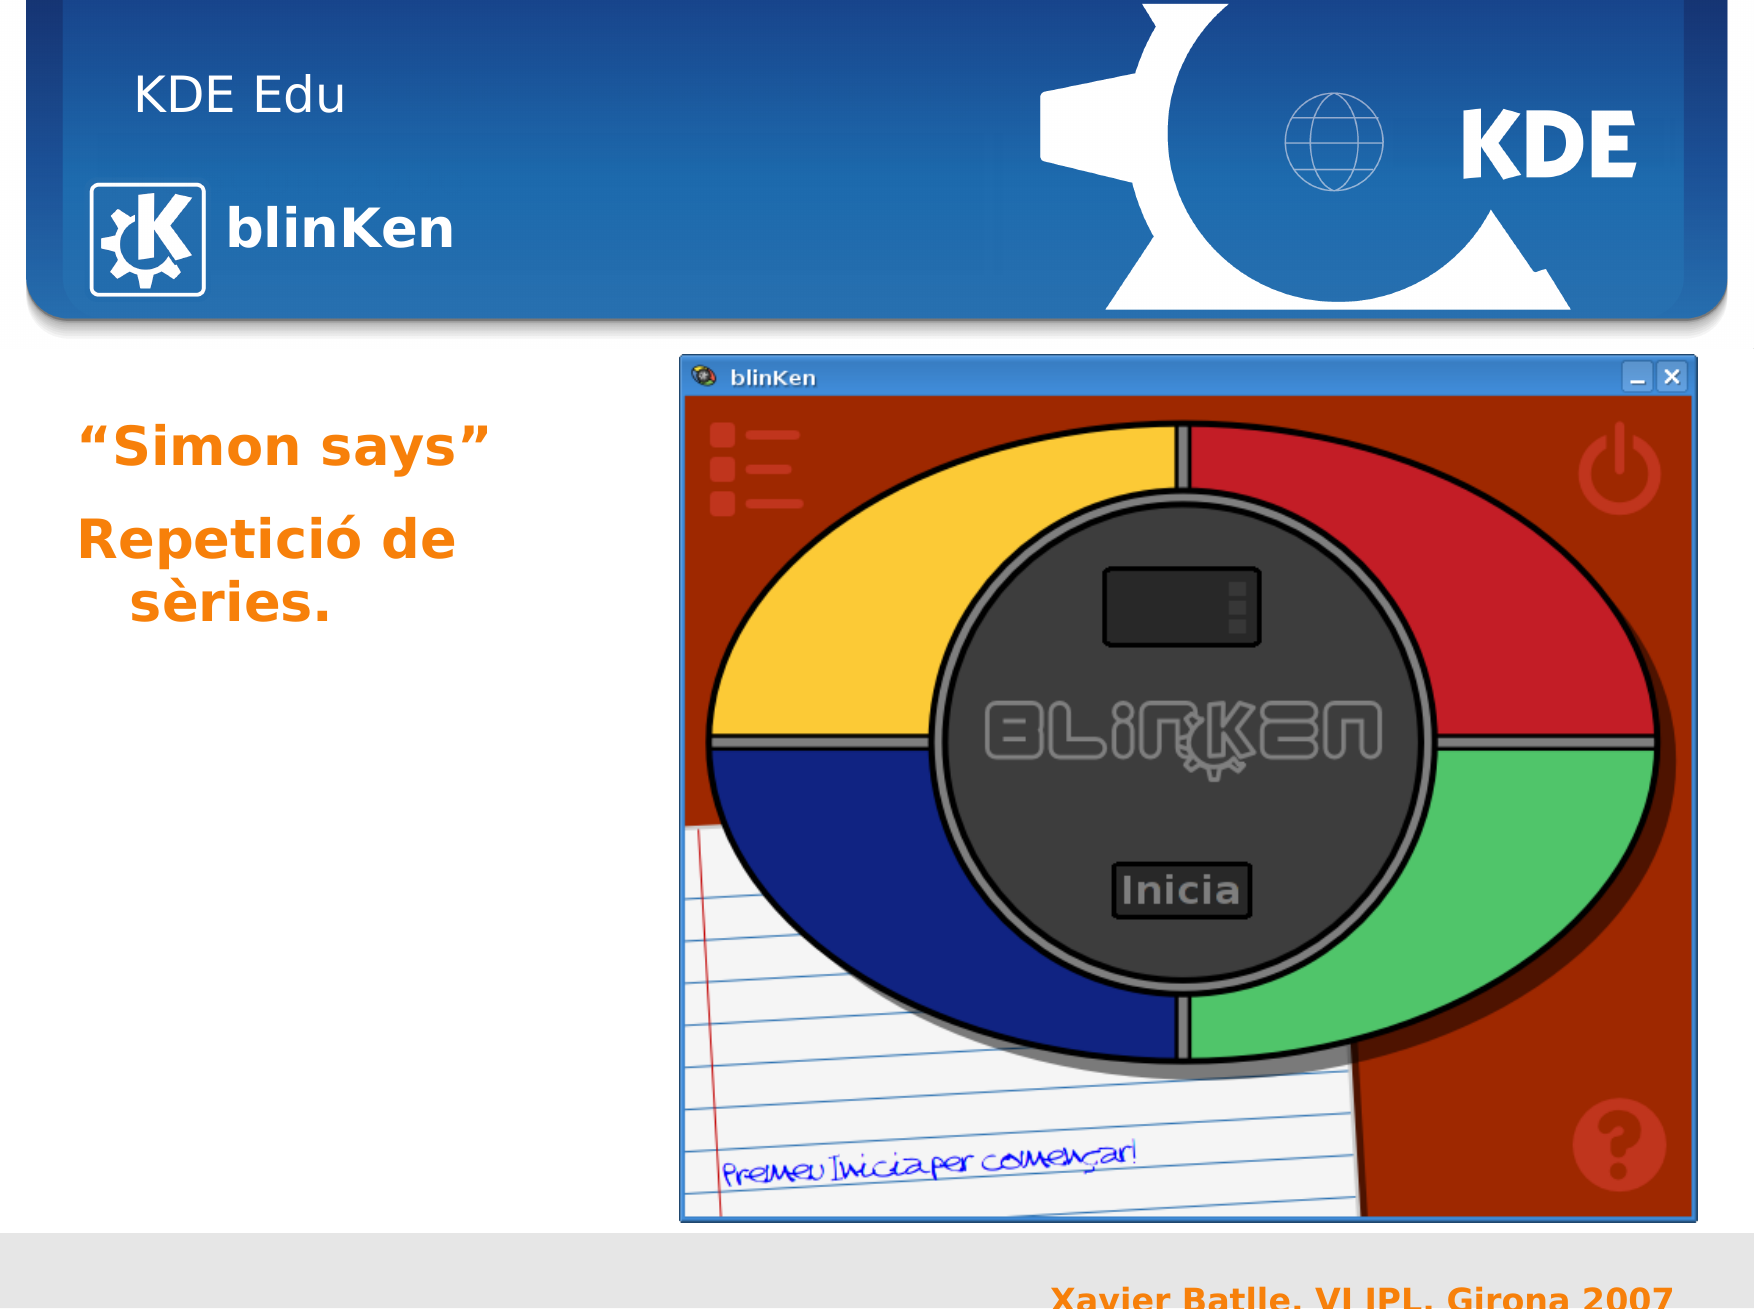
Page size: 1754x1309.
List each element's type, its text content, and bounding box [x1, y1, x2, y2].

picture [679, 354, 1698, 1224]
title blinKen [225, 194, 1126, 264]
list “Simon says” Repetició de sèries. [59, 415, 621, 1152]
picture [0, 0, 1754, 349]
